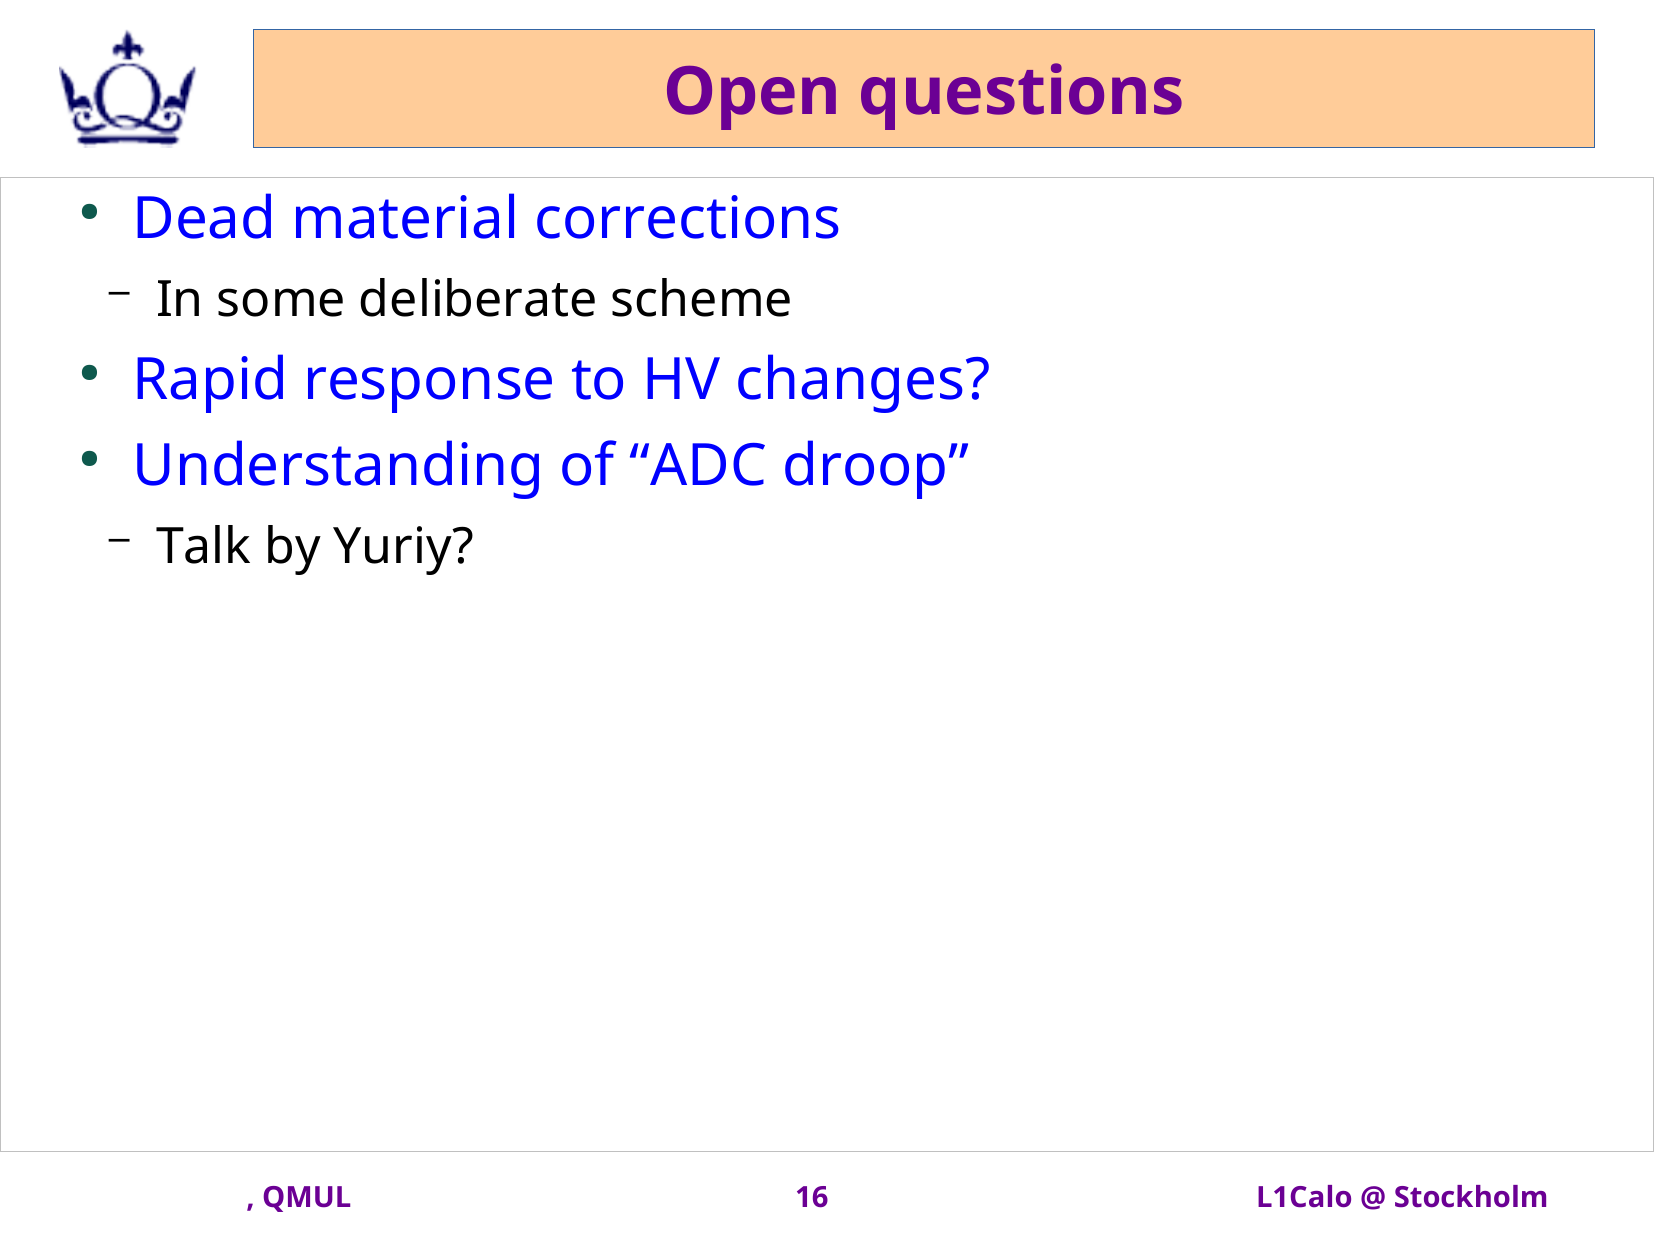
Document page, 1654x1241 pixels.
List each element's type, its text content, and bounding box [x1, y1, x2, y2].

list Dead material corrections In some deliberate scheme Rapid response to HV changes? Understanding of “ADC droop” Talk by Yuriy? [61, 181, 1605, 1149]
picture [59, 29, 200, 148]
title Open questions [253, 29, 1595, 148]
